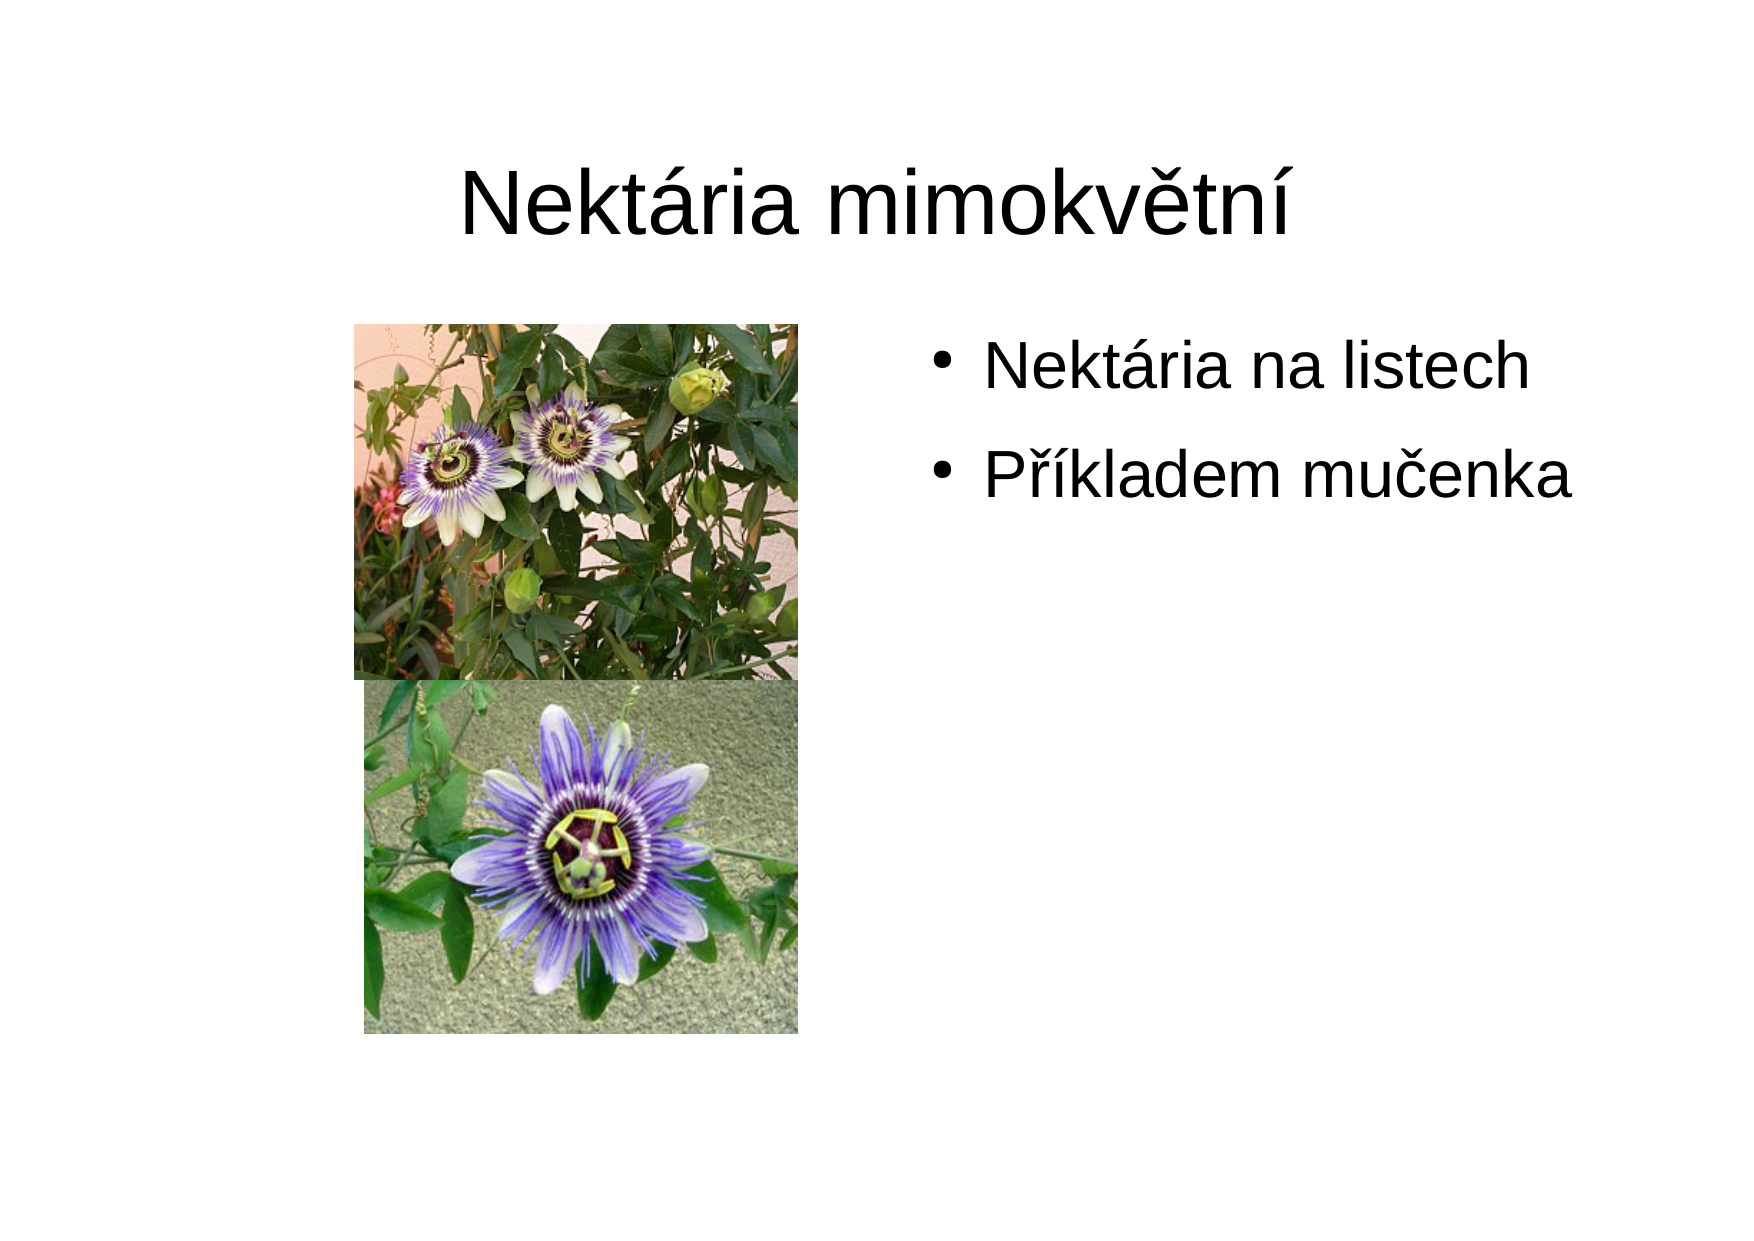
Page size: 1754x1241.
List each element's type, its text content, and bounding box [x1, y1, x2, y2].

picture [354, 324, 798, 1034]
list Nektária na listech Příkladem mučenka [895, 321, 1614, 1063]
title Nektária mimokvětní [140, 103, 1614, 292]
